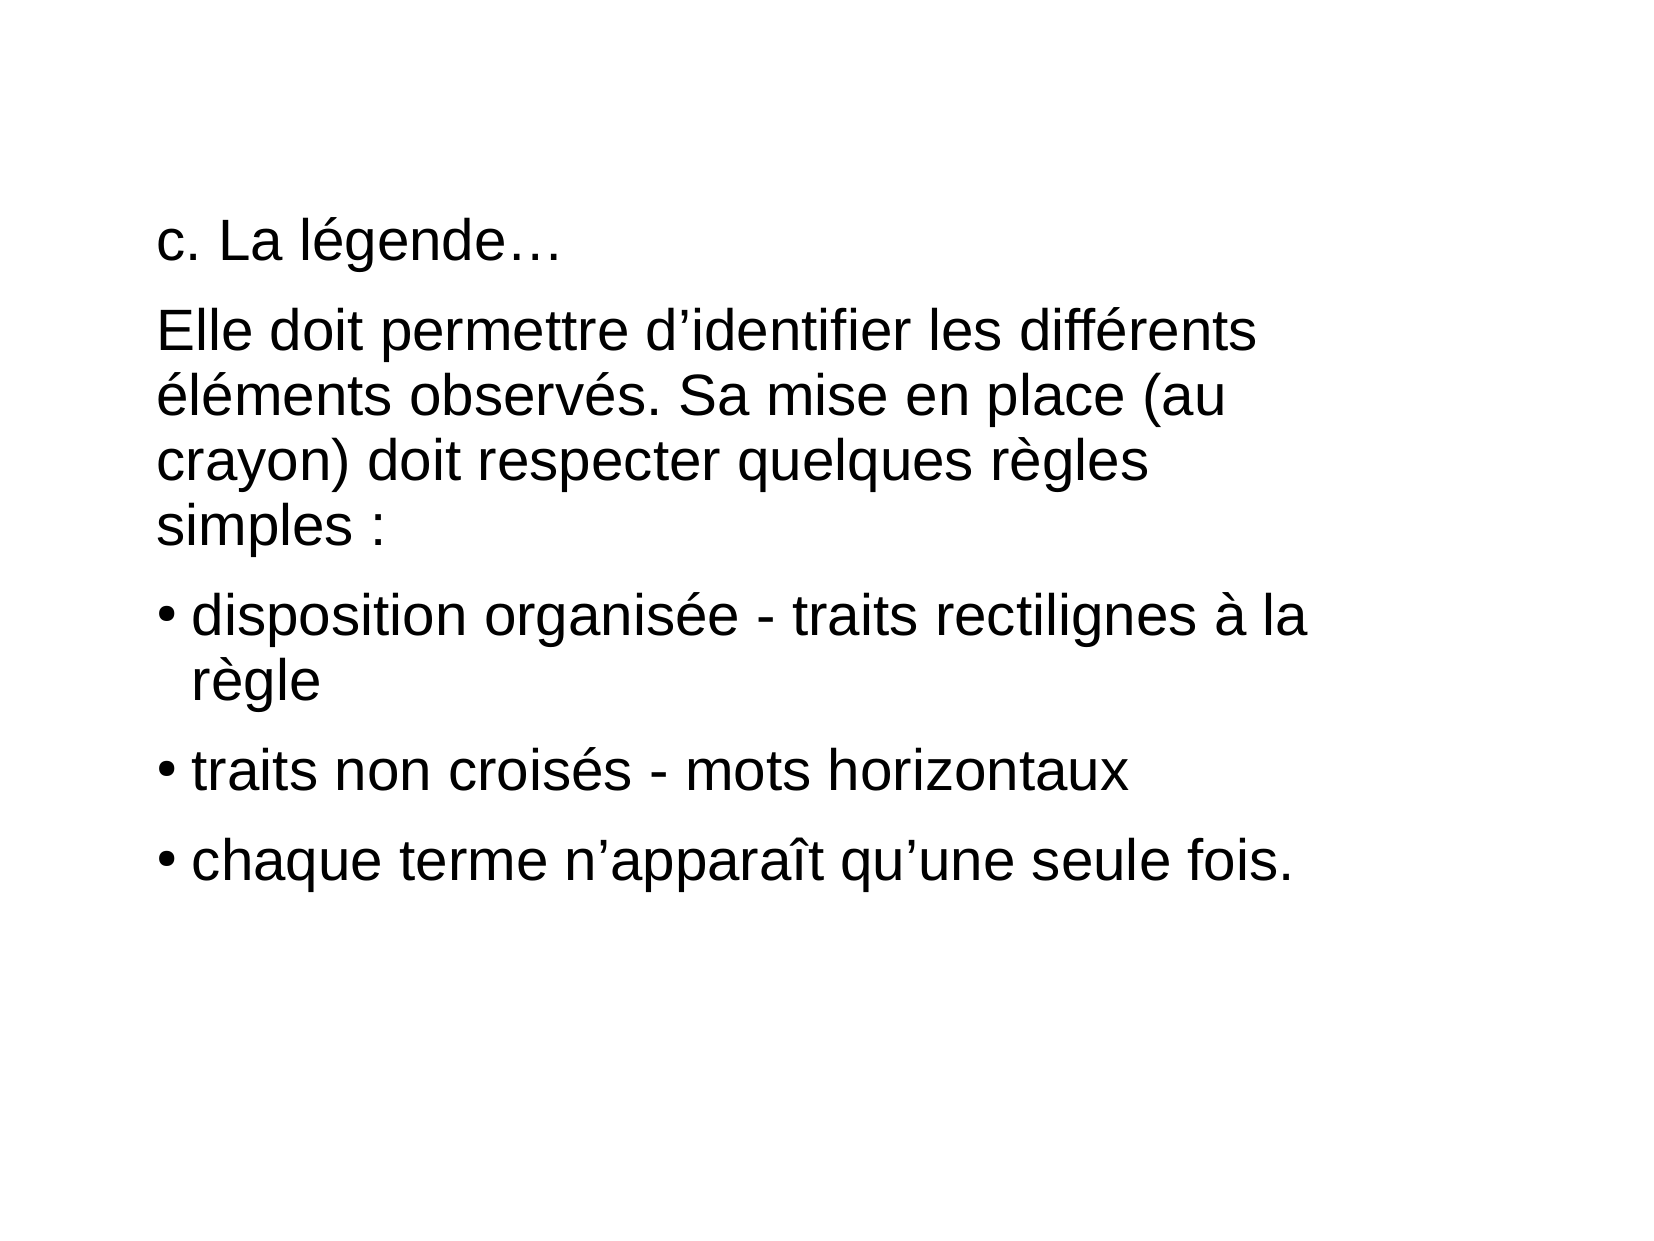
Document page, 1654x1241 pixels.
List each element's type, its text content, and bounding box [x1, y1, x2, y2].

text_box c. La légende… Elle doit permettre d’identifier les différents éléments observés. Sa mise en place (au crayon) doit respecter quelques règles simples : disposition organisée - traits rectilignes à la règle traits non croisés - mots horizontaux chaque terme n’apparaît qu’une seule fois. [141, 200, 1406, 990]
